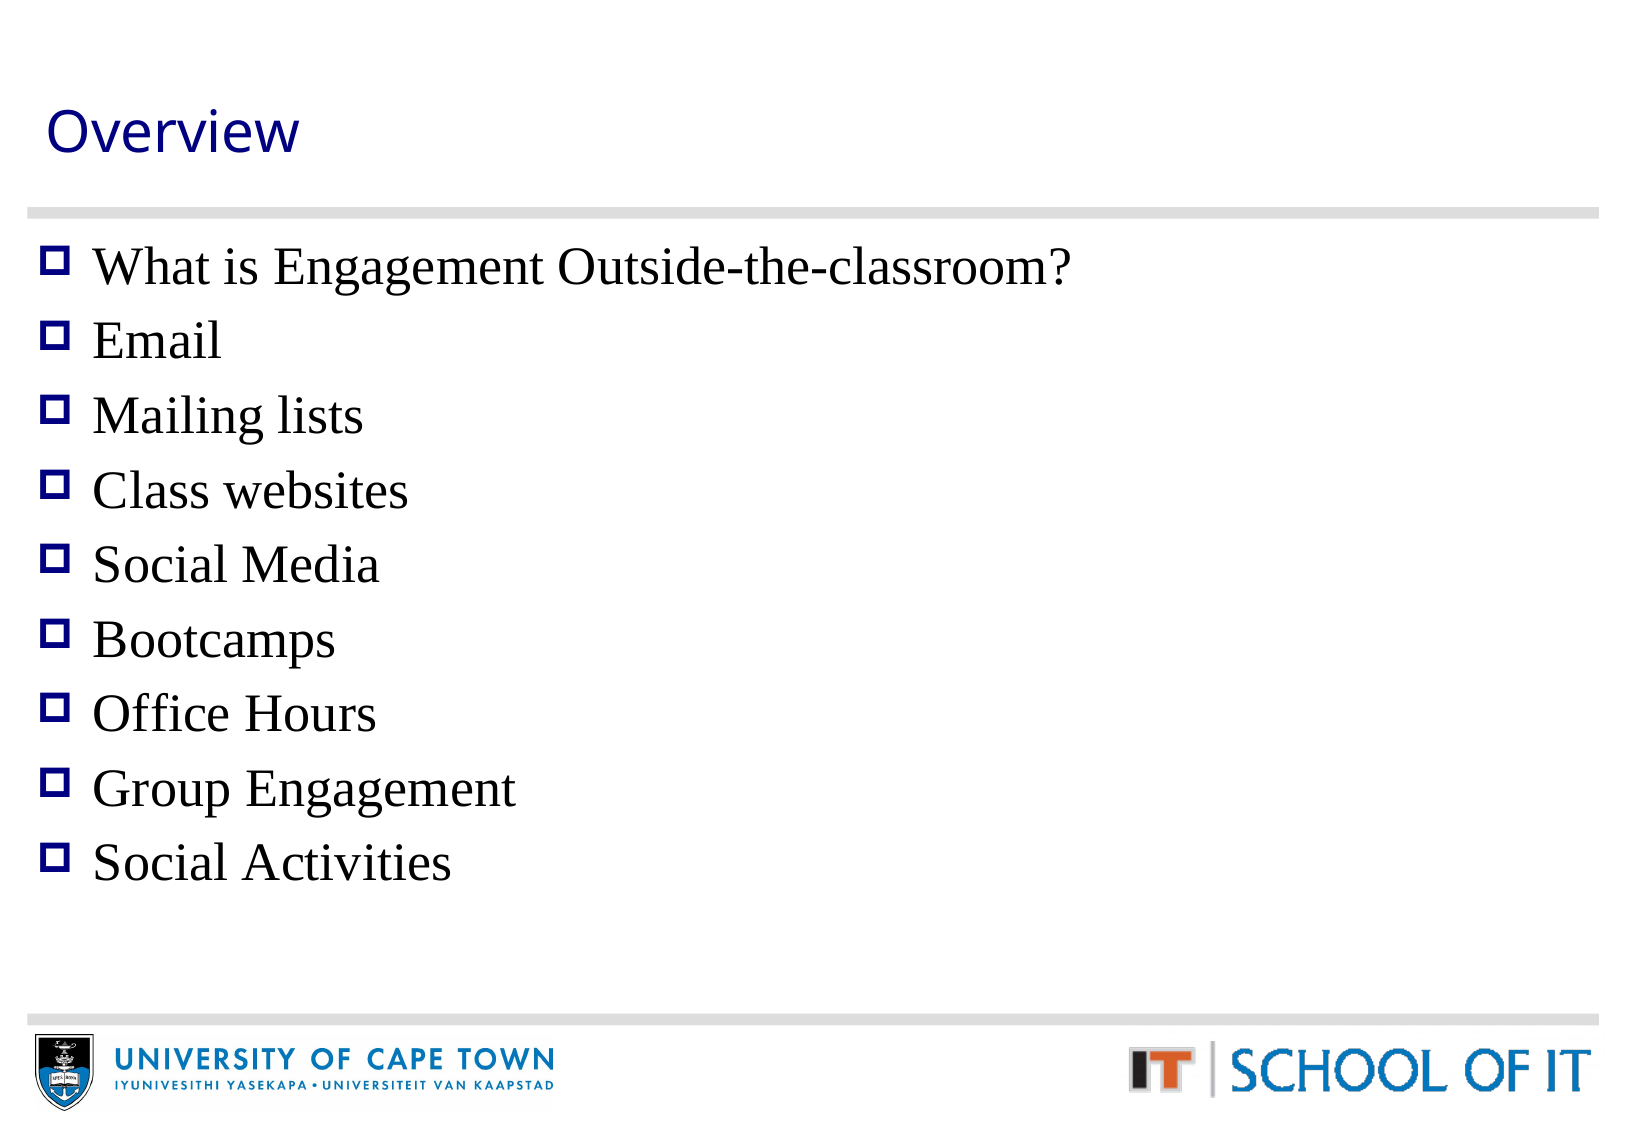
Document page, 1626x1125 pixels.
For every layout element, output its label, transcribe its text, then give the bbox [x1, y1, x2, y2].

list What is Engagement Outside-the-classroom? Email Mailing lists Class websites Social Media Bootcamps Office Hours Group Engagement Social Activities [36, 236, 1579, 998]
picture [35, 1034, 553, 1111]
title Overview [45, 66, 1583, 194]
picture [1118, 1030, 1606, 1109]
